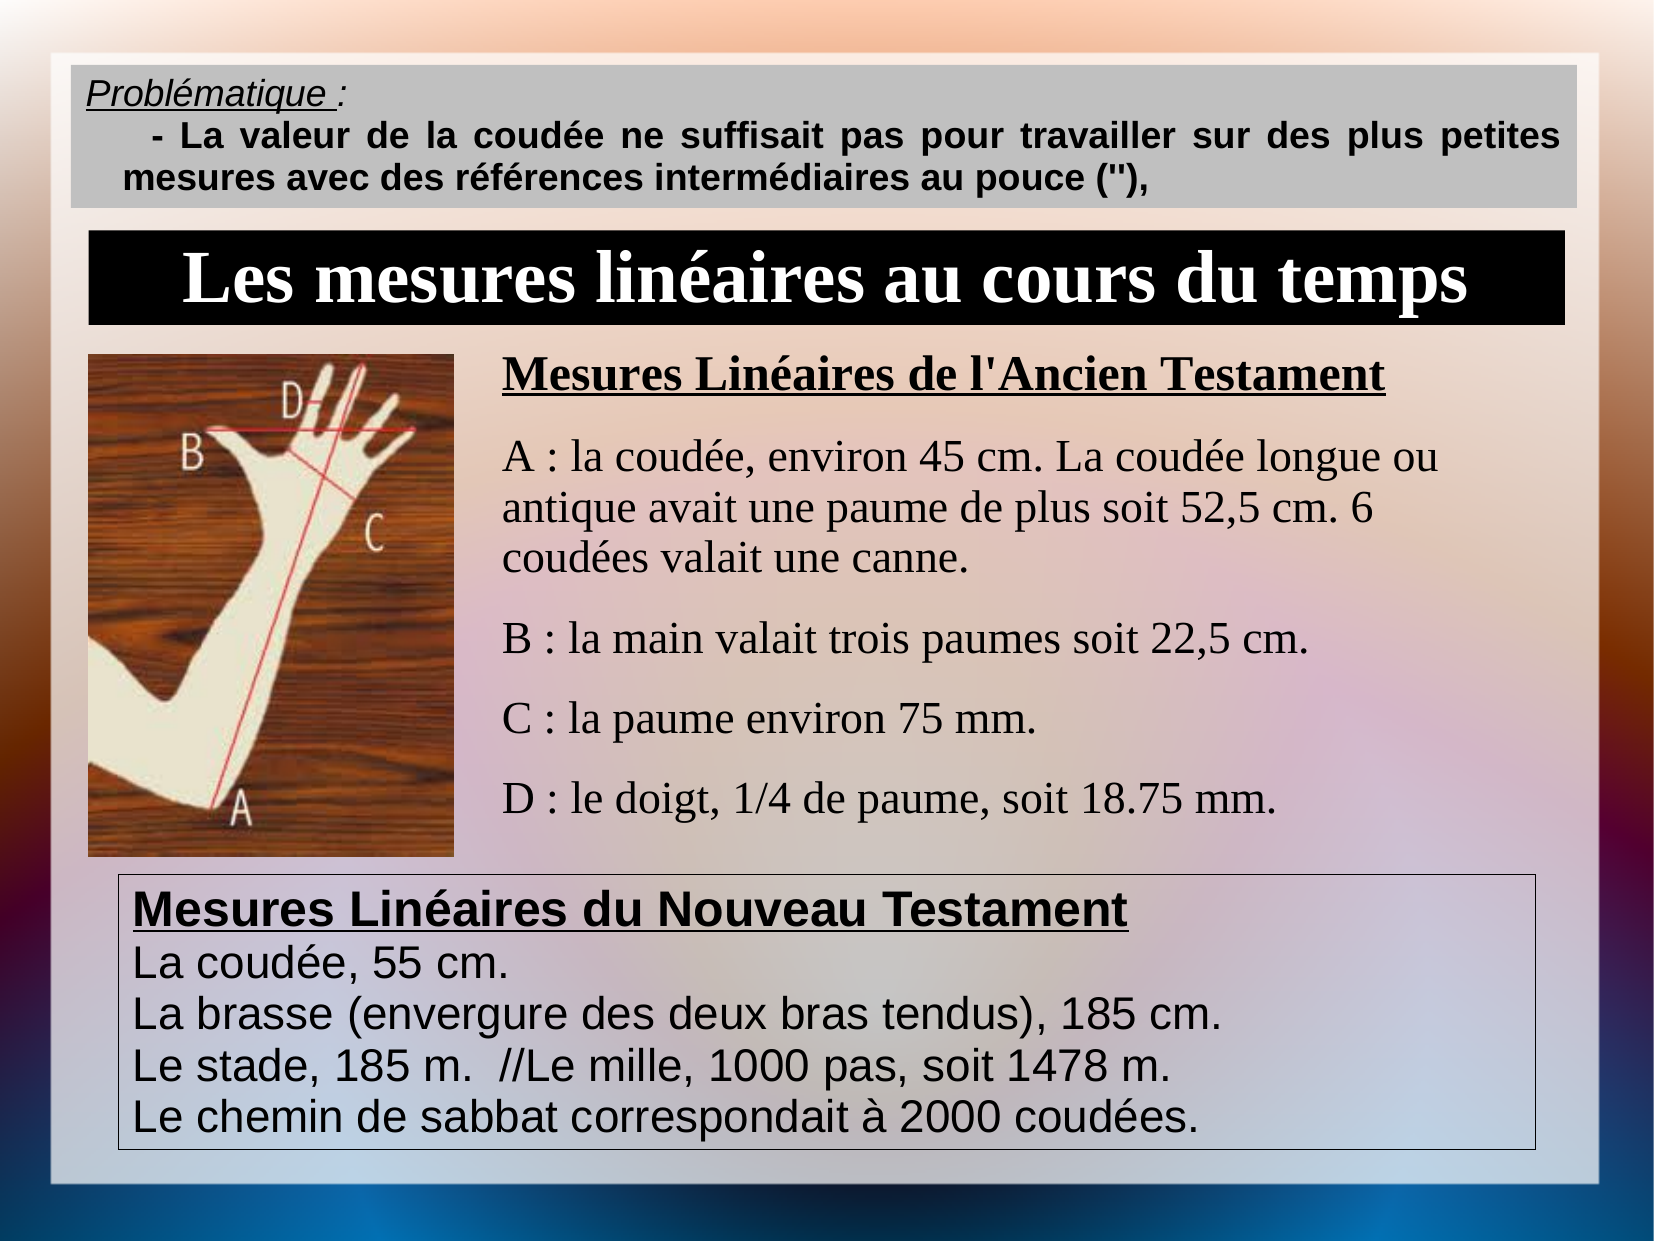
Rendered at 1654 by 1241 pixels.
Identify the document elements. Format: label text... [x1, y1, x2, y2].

list Mesures Linéaires de l'Ancien Testament A : la coudée, environ 45 cm. La coudée longue ou antique avait une paume de plus soit 52,5 cm. 6 coudées valait une canne. B : la main valait trois paumes soit 22,5 cm. C : la paume environ 75 mm. D : le doigt, 1/4 de paume, soit 18.75 mm. [501, 345, 1506, 827]
text_box Mesures Linéaires du Nouveau Testament La coudée, 55 cm. La brasse (envergure des deux bras tendus), 185 cm. Le stade, 185 m. //Le mille, 1000 pas, soit 1478 m. Le chemin de sabbat correspondait à 2000 coudées. [118, 874, 1536, 1150]
title Les mesures linéaires au cours du temps [88, 230, 1565, 325]
picture [0, 0, 1654, 1241]
text_box Problématique : - La valeur de la coudée ne suffisait pas pour travailler sur des plus petites mesures avec des références intermédiaires au pouce (''), [70, 64, 1577, 208]
